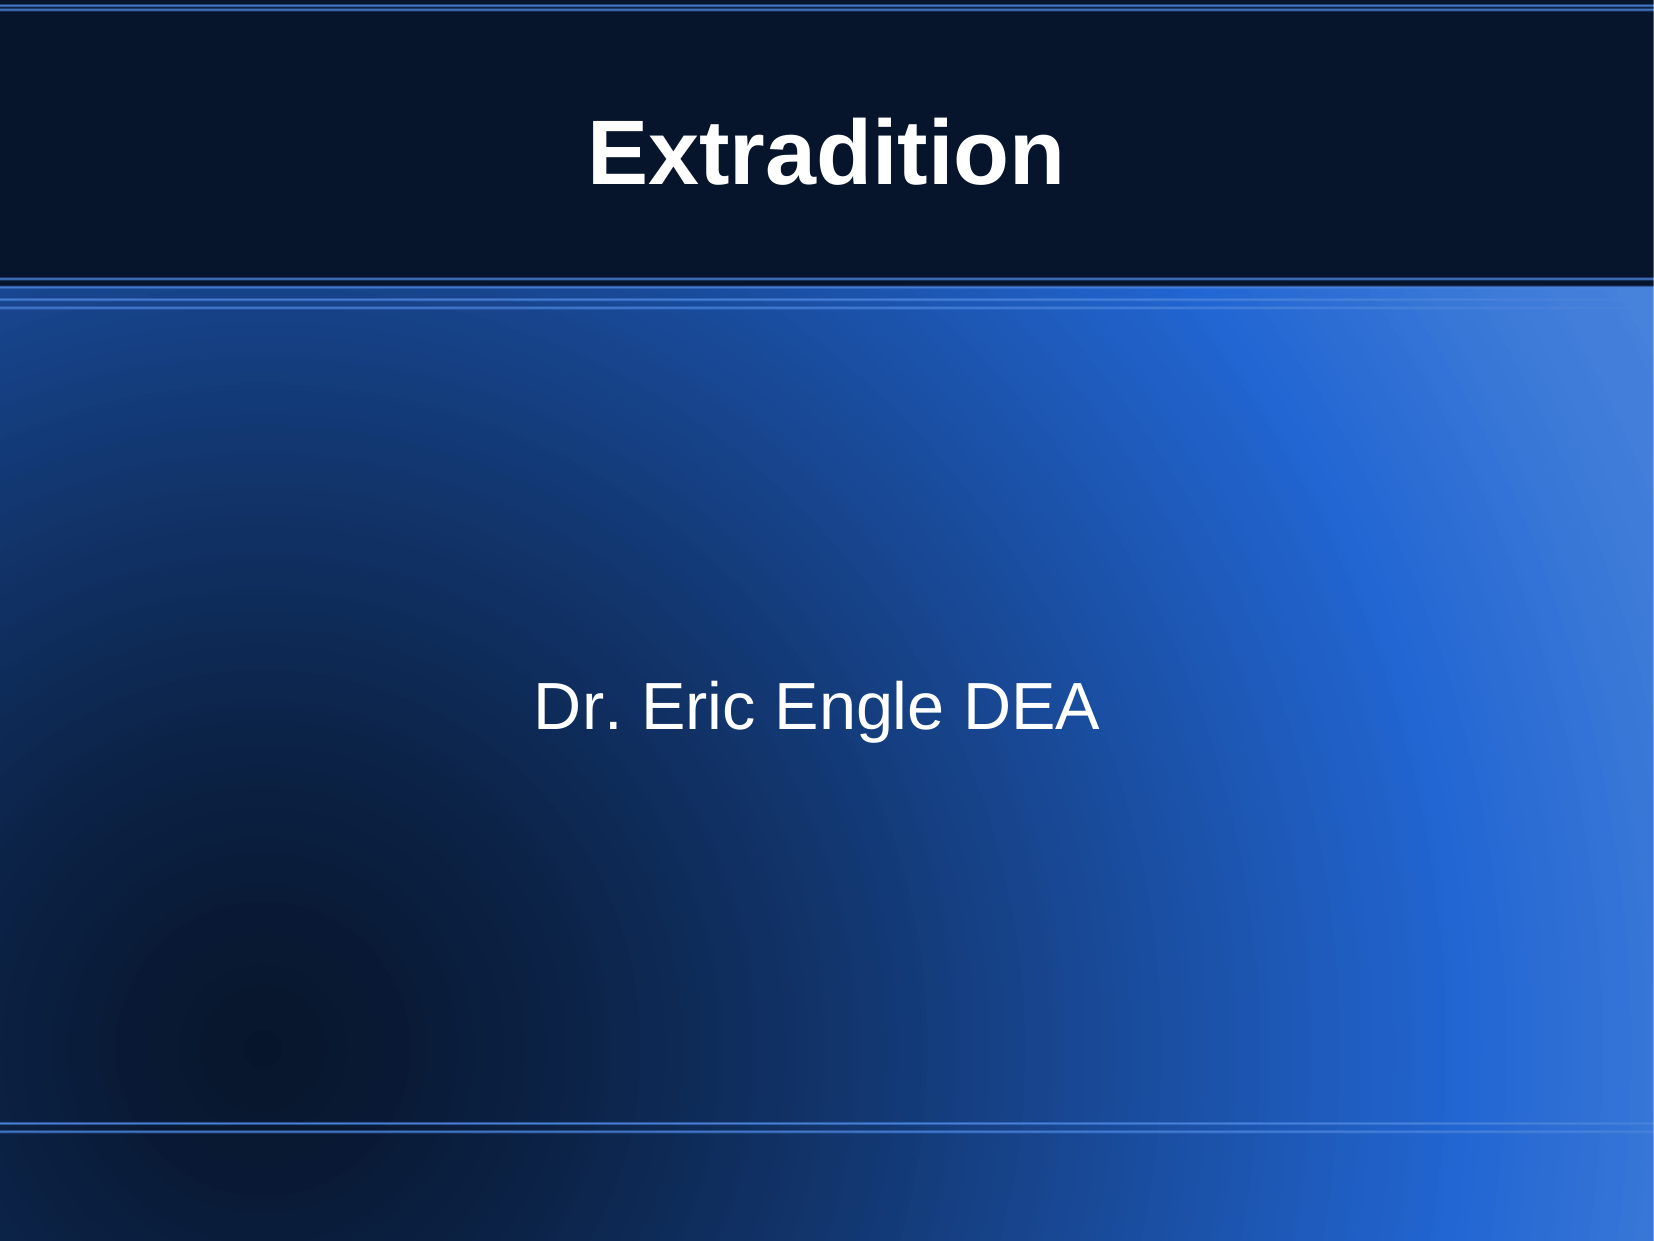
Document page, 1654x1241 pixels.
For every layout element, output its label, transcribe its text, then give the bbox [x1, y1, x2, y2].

subtitle Dr. Eric Engle DEA [82, 355, 1571, 1058]
title Extradition [82, 49, 1571, 257]
picture [0, 0, 1654, 1241]
